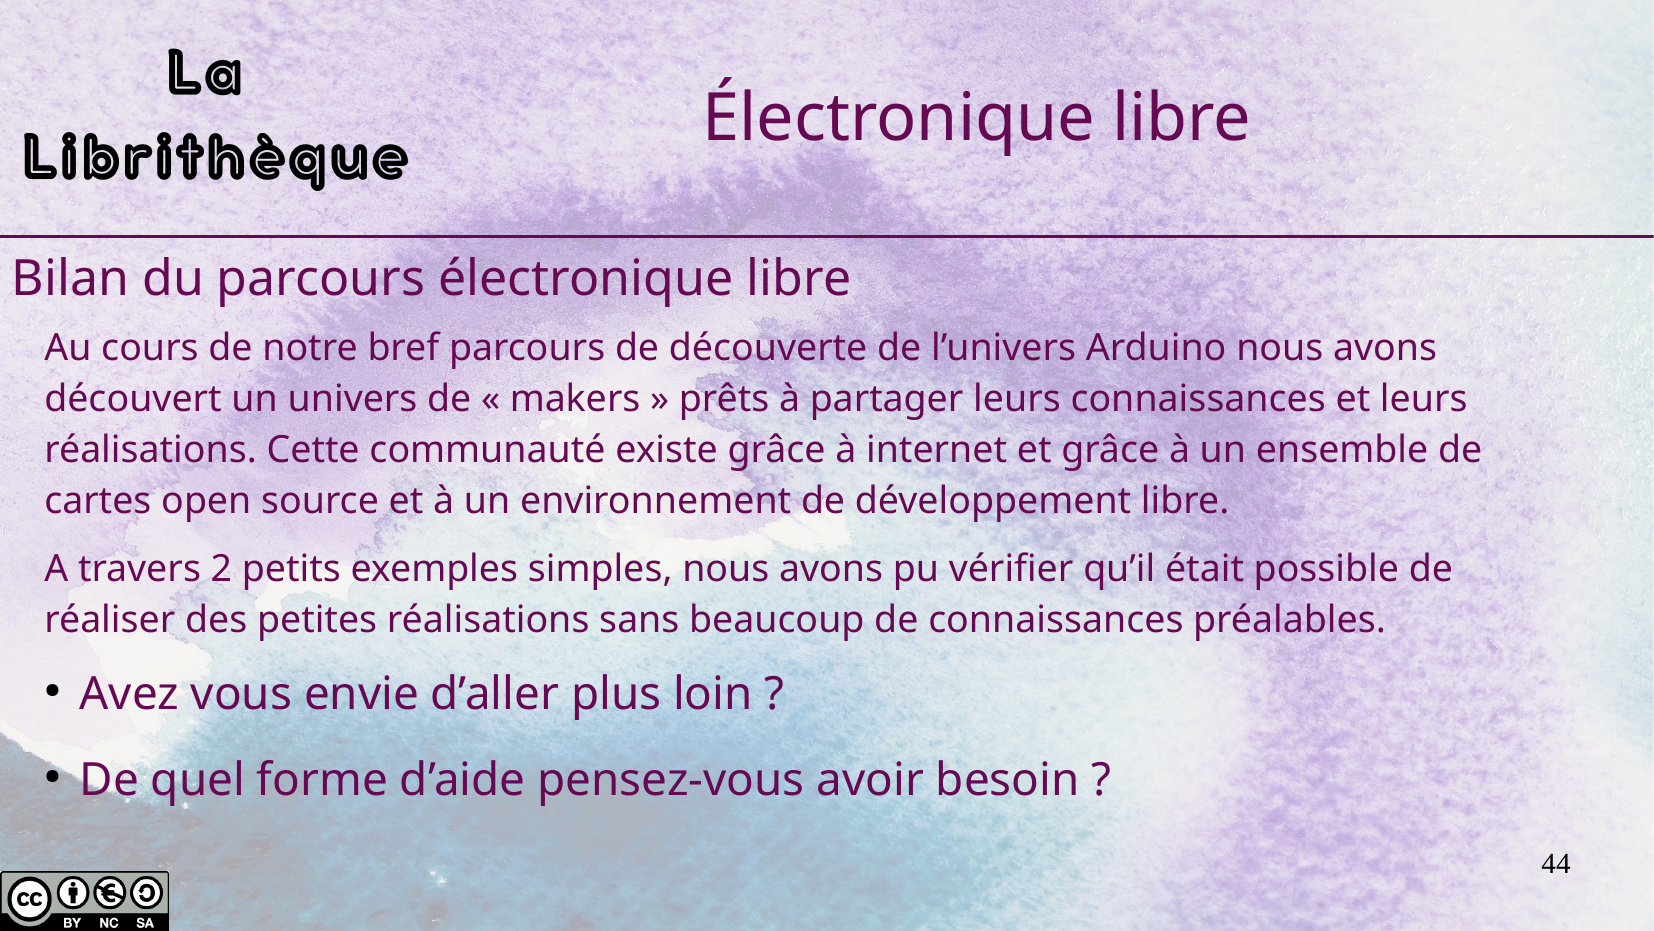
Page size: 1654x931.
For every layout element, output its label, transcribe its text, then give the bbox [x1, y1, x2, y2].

text_box Au cours de notre bref parcours de découverte de l’univers Arduino nous avons découvert un univers de « makers » prêts à partager leurs connaissances et leurs réalisations. Cette communauté existe grâce à internet et grâce à un ensemble de cartes open source et à un environnement de développement libre. A travers 2 petits exemples simples, nous avons pu vérifier qu’il était possible de réaliser des petites réalisations sans beaucoup de connaissances préalables. Avez vous envie d’aller plus loin ? De quel forme d’aide pensez-vous avoir besoin ? [29, 312, 1595, 839]
list Bilan du parcours électronique libre [11, 242, 1501, 331]
title Électronique libre [383, 37, 1571, 193]
picture [4, 46, 383, 193]
picture [0, 871, 169, 931]
